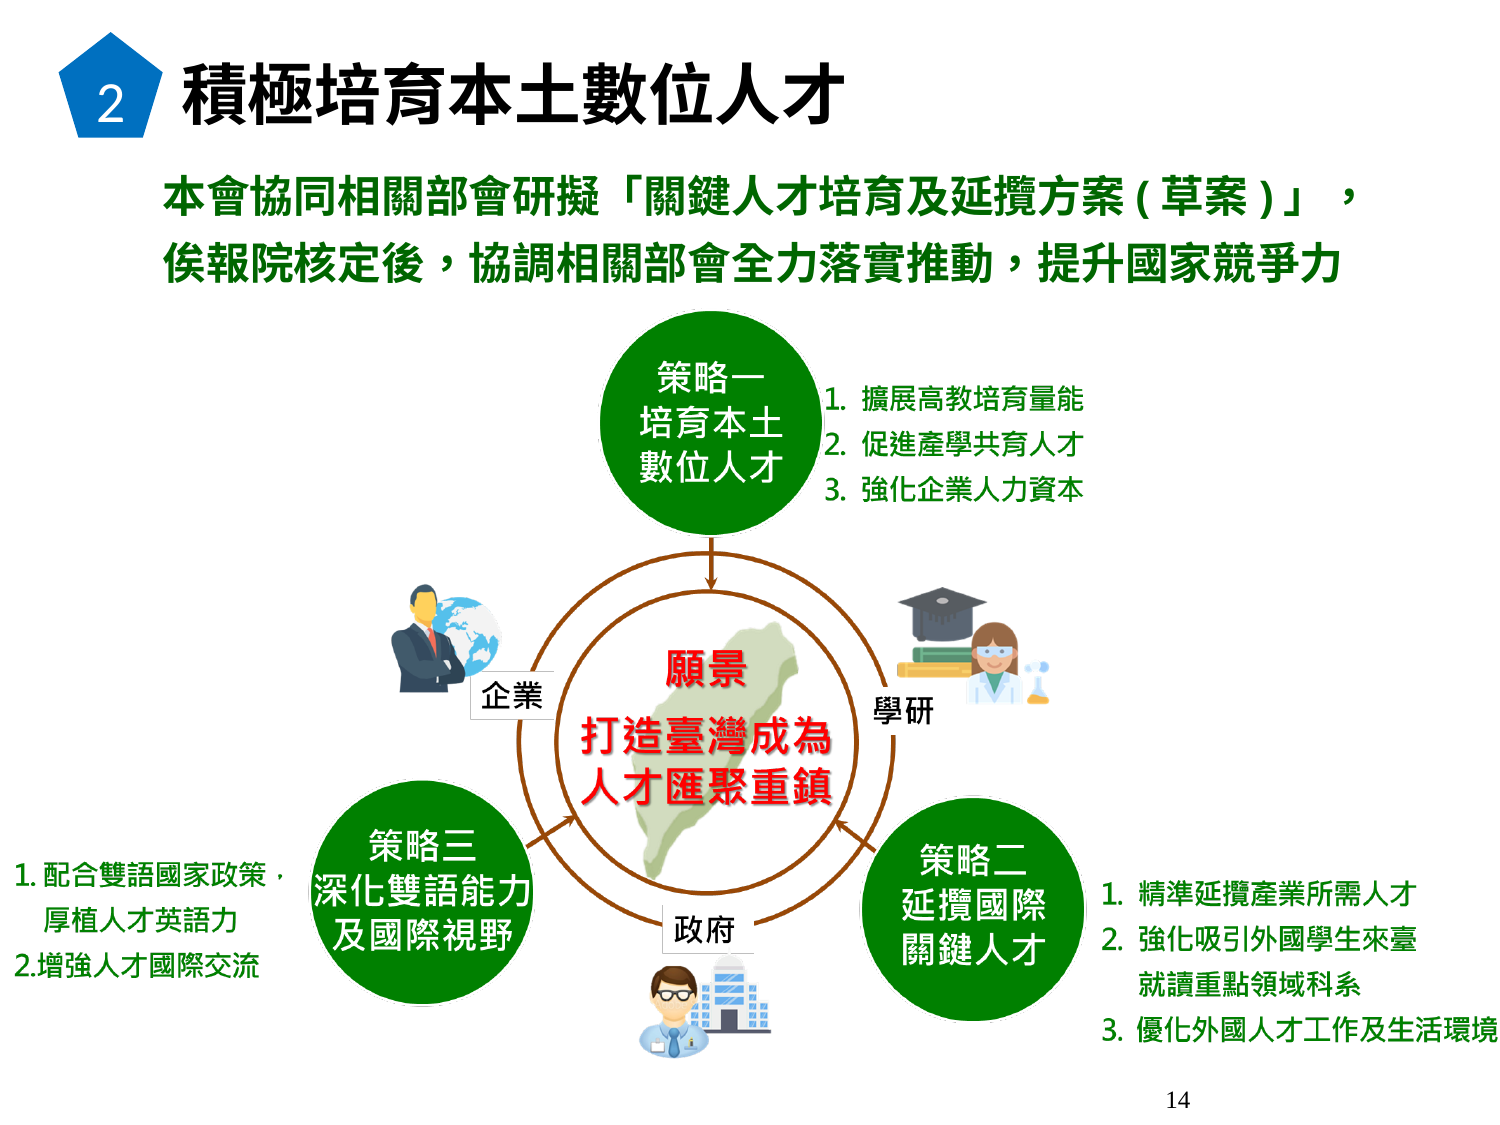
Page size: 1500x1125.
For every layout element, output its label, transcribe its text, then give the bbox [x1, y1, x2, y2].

text_box 本會協同相關部會研擬「關鍵人才培育及延攬方案(草案)」，俟報院核定後，協調相關部會全力落實推動，提升國家競爭力 [148, 148, 1388, 296]
text_box 2 [58, 32, 163, 138]
text_box 積極培育本土數位人才 [166, 46, 864, 141]
picture [0, 309, 1500, 1066]
